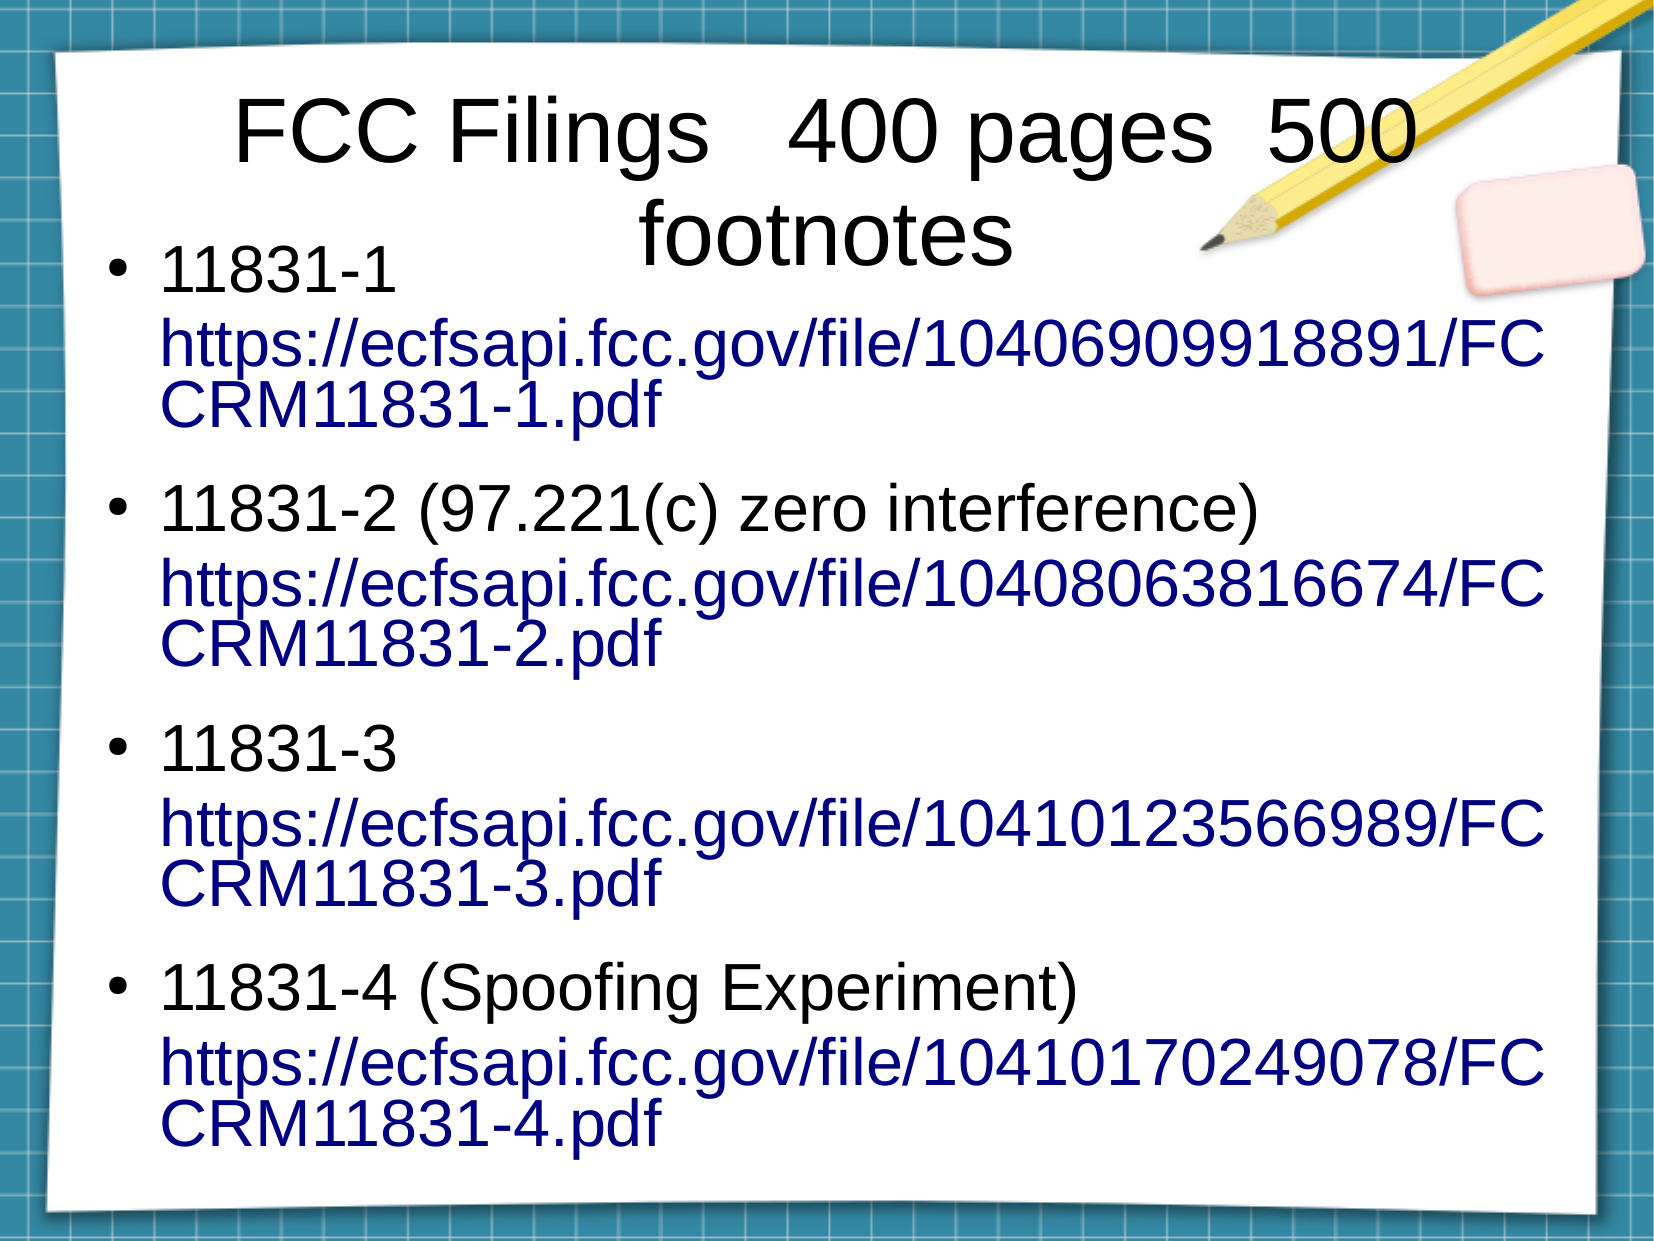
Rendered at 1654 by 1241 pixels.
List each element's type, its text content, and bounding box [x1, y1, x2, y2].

list 11831-1 https://ecfsapi.fcc.gov/file/10406909918891/FCCRM11831-1.pdf 11831-2 (97.221(c) zero interference) https://ecfsapi.fcc.gov/file/10408063816674/FCCRM11831-2.pdf 11831-3 https://ecfsapi.fcc.gov/file/10410123566989/FCCRM11831-3.pdf 11831-4 (Spoofing Experiment) https://ecfsapi.fcc.gov/file/10410170249078/FCCRM11831-4.pdf [88, 231, 1577, 951]
title FCC Filings 400 pages 500 footnotes [82, 79, 1571, 286]
picture [0, 0, 1654, 1241]
